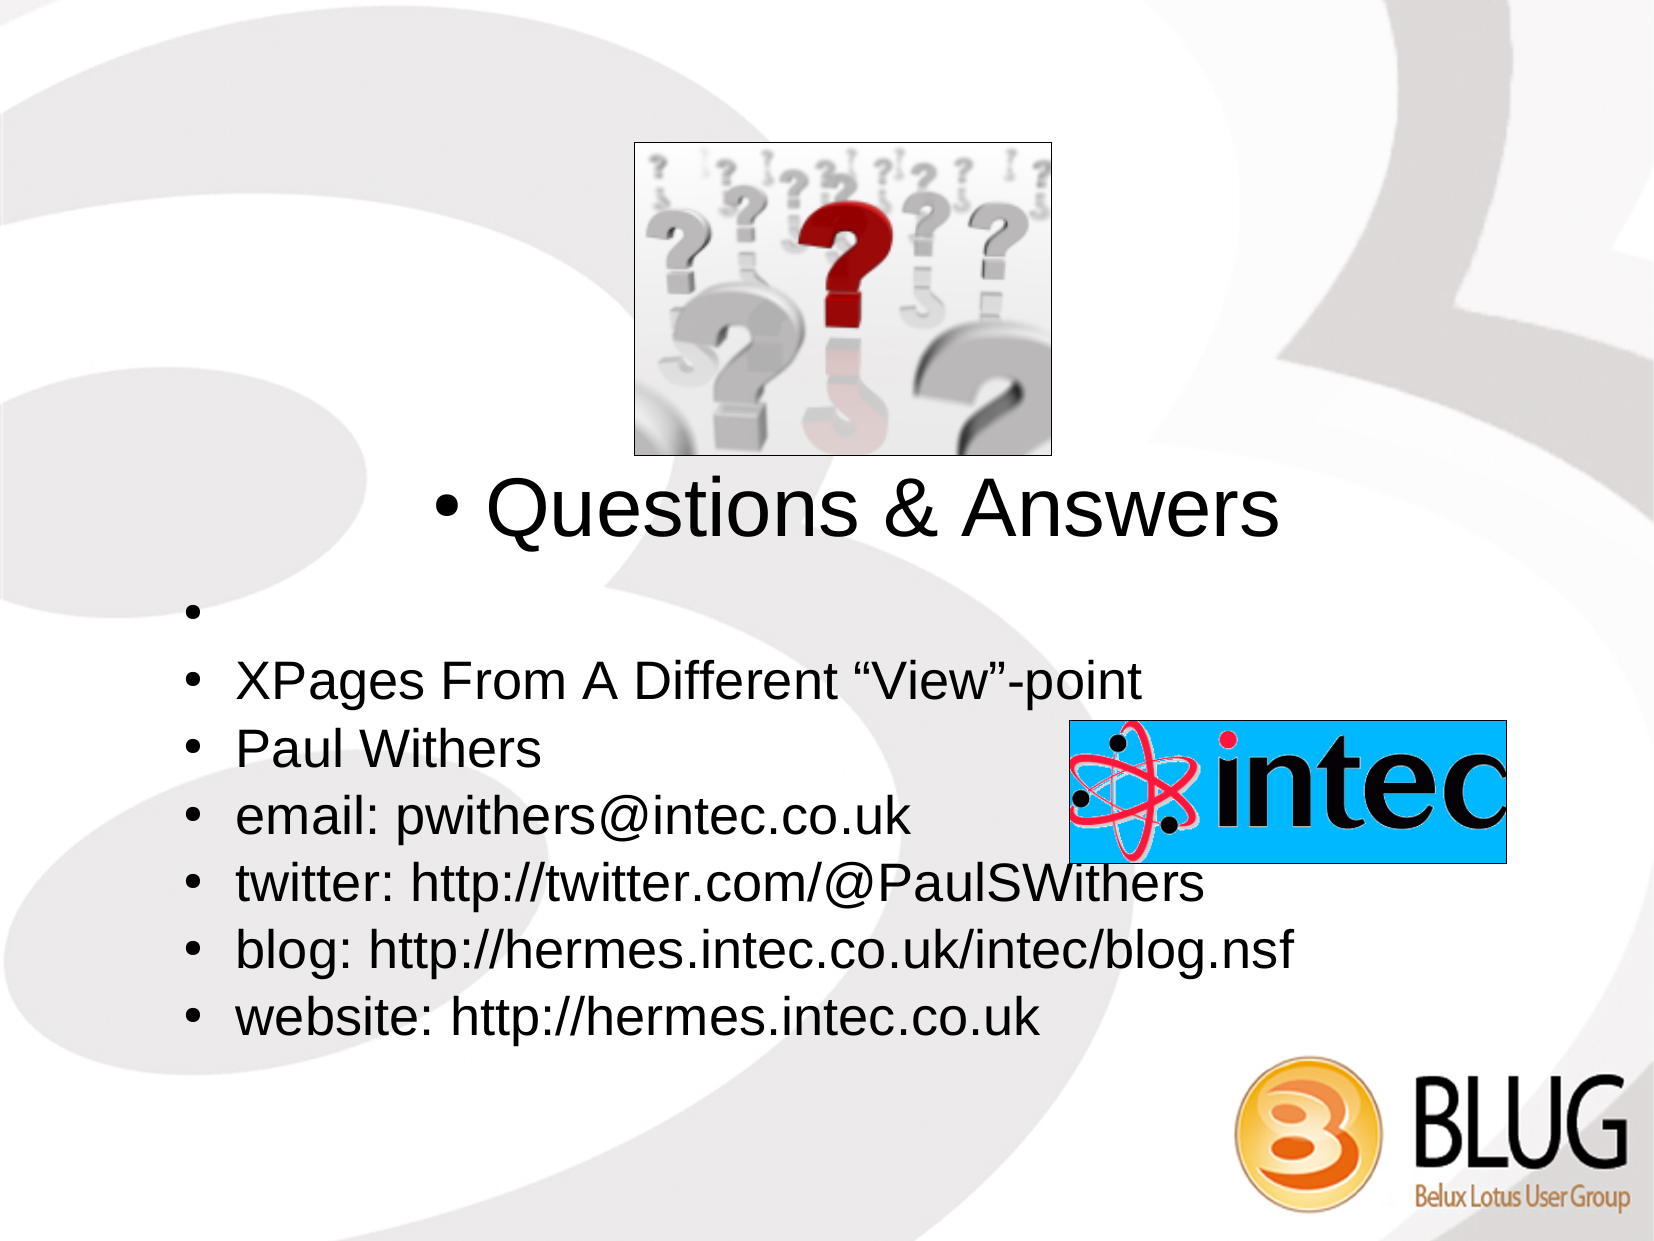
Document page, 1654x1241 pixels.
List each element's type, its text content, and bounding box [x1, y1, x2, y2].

picture [0, 0, 1654, 1241]
list Questions & Answers XPages From A Different “View”-point Paul Withers email: pwithers@intec.co.uk twitter: http://twitter.com/@PaulSWithers blog: http://hermes.intec.co.uk/intec/blog.nsf website: http://hermes.intec.co.uk [147, 460, 1531, 1118]
